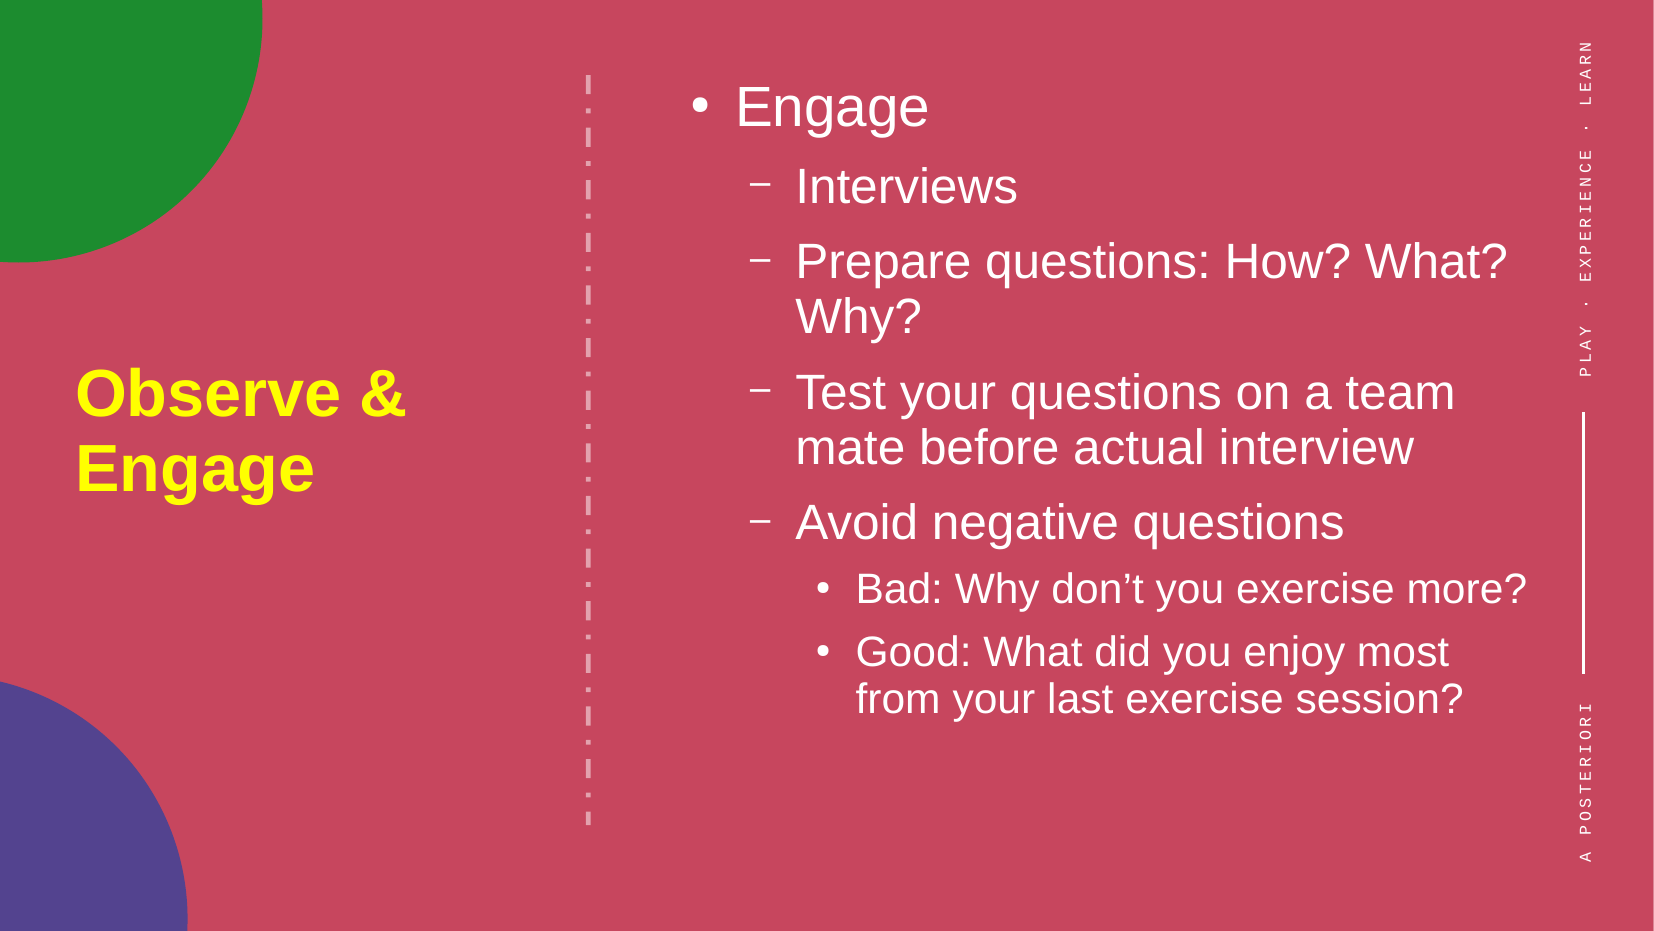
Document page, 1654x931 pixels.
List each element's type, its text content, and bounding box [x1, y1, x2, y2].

list Engage Interviews Prepare questions: How? What? Why? Test your questions on a team mate before actual interview Avoid negative questions Bad: Why don’t you exercise more? Good: What did you enjoy most from your last exercise session? [675, 75, 1538, 758]
title Observe & Engage [75, 353, 488, 509]
